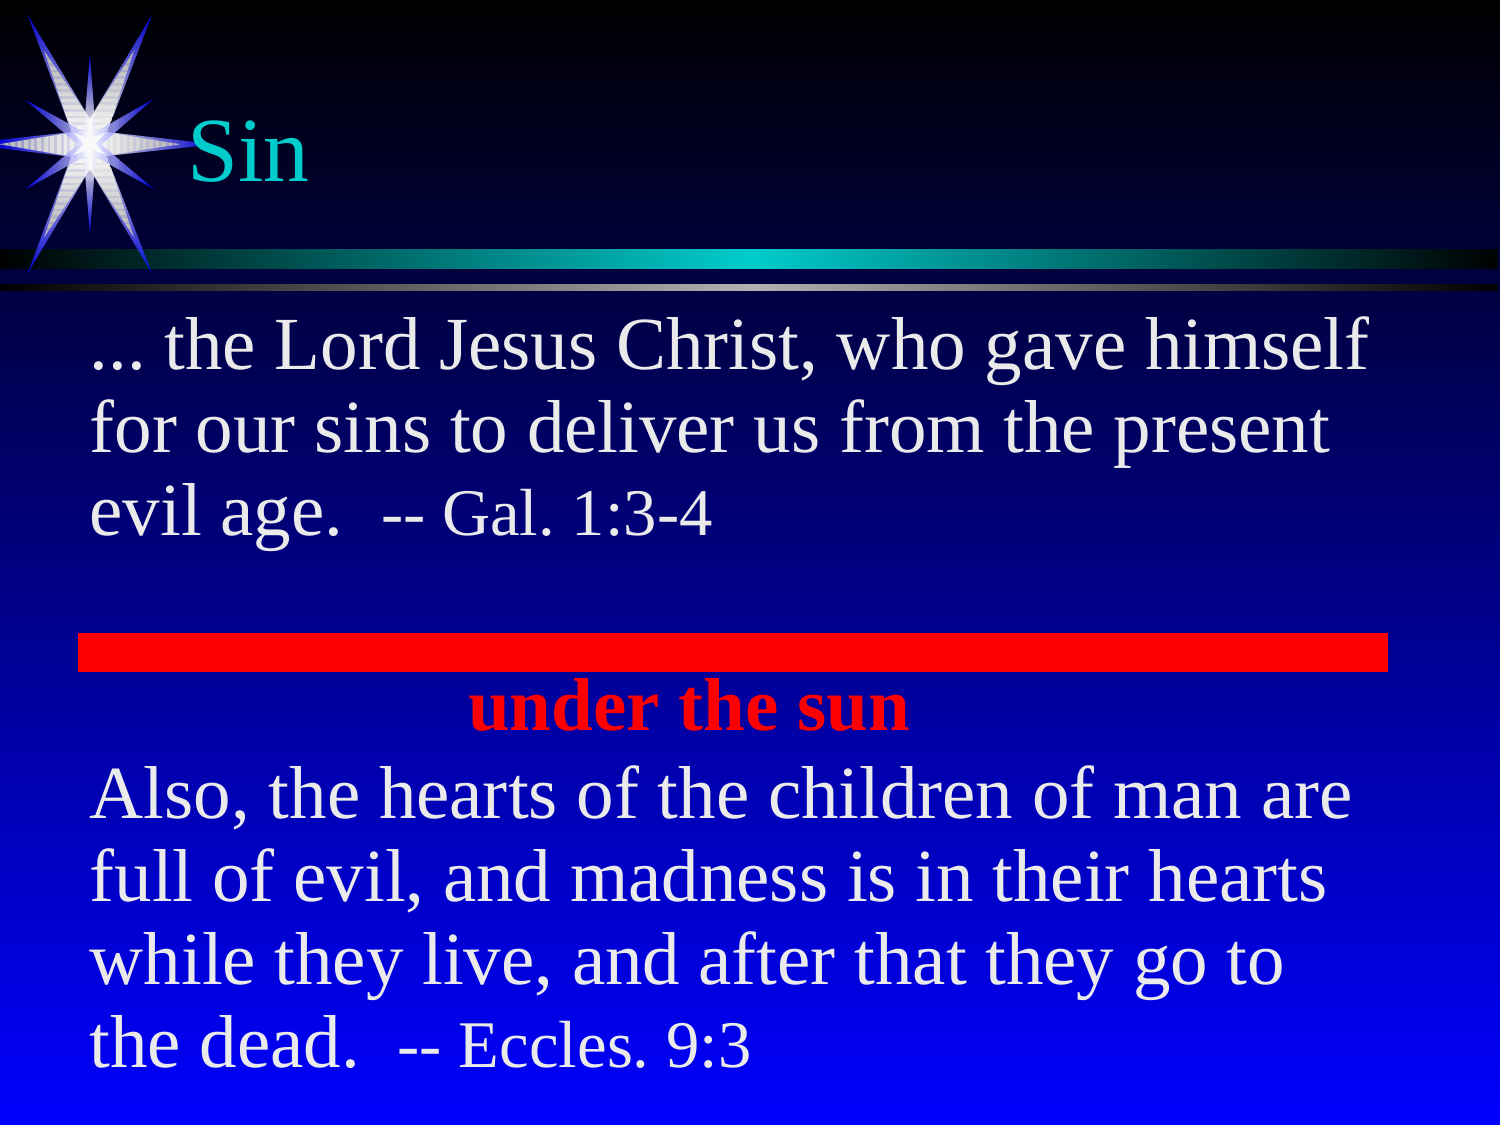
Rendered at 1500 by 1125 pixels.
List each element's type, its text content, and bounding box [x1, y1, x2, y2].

text_box Also, the hearts of the children of man are full of evil, and madness is in their hearts while they live, and after that they go to the dead. -- Eccles. 9:3 [75, 744, 1388, 1091]
text_box under the sun [453, 656, 941, 744]
title Sin [187, 63, 1463, 237]
text_box [78, 633, 1388, 672]
text_box ... the Lord Jesus Christ, who gave himself for our sins to deliver us from the present evil age. -- Gal. 1:3-4 [75, 295, 1388, 560]
